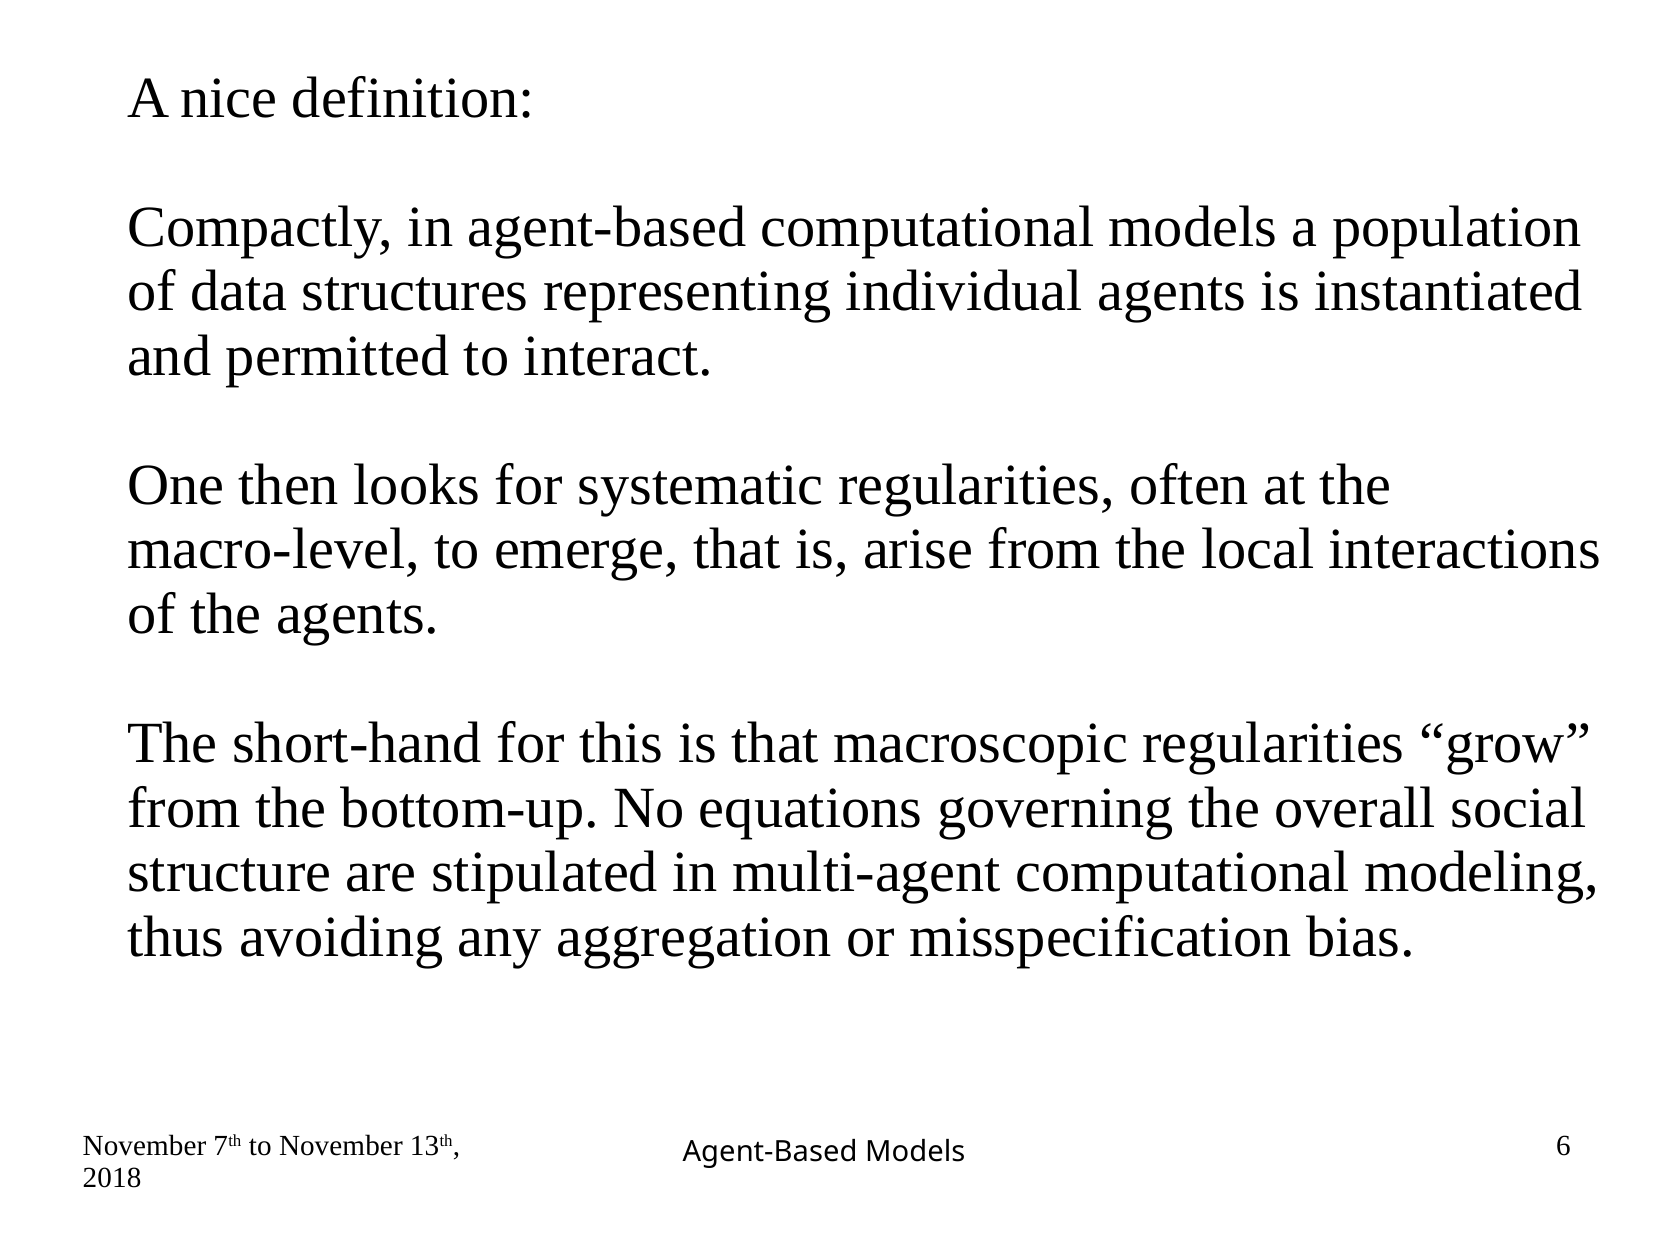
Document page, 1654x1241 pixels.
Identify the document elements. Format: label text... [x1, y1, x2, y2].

text_box A nice definition: Compactly, in agent-based computational models a population of data structures representing individual agents is instantiated and permitted to interact. One then looks for systematic regularities, often at the macro-level, to emerge, that is, arise from the local interactions of the agents. The short-hand for this is that macroscopic regularities “grow” from the bottom-up. No equations governing the overall social structure are stipulated in multi-agent computational modeling, thus avoiding any aggregation or misspecification bias. [112, 57, 1635, 1041]
